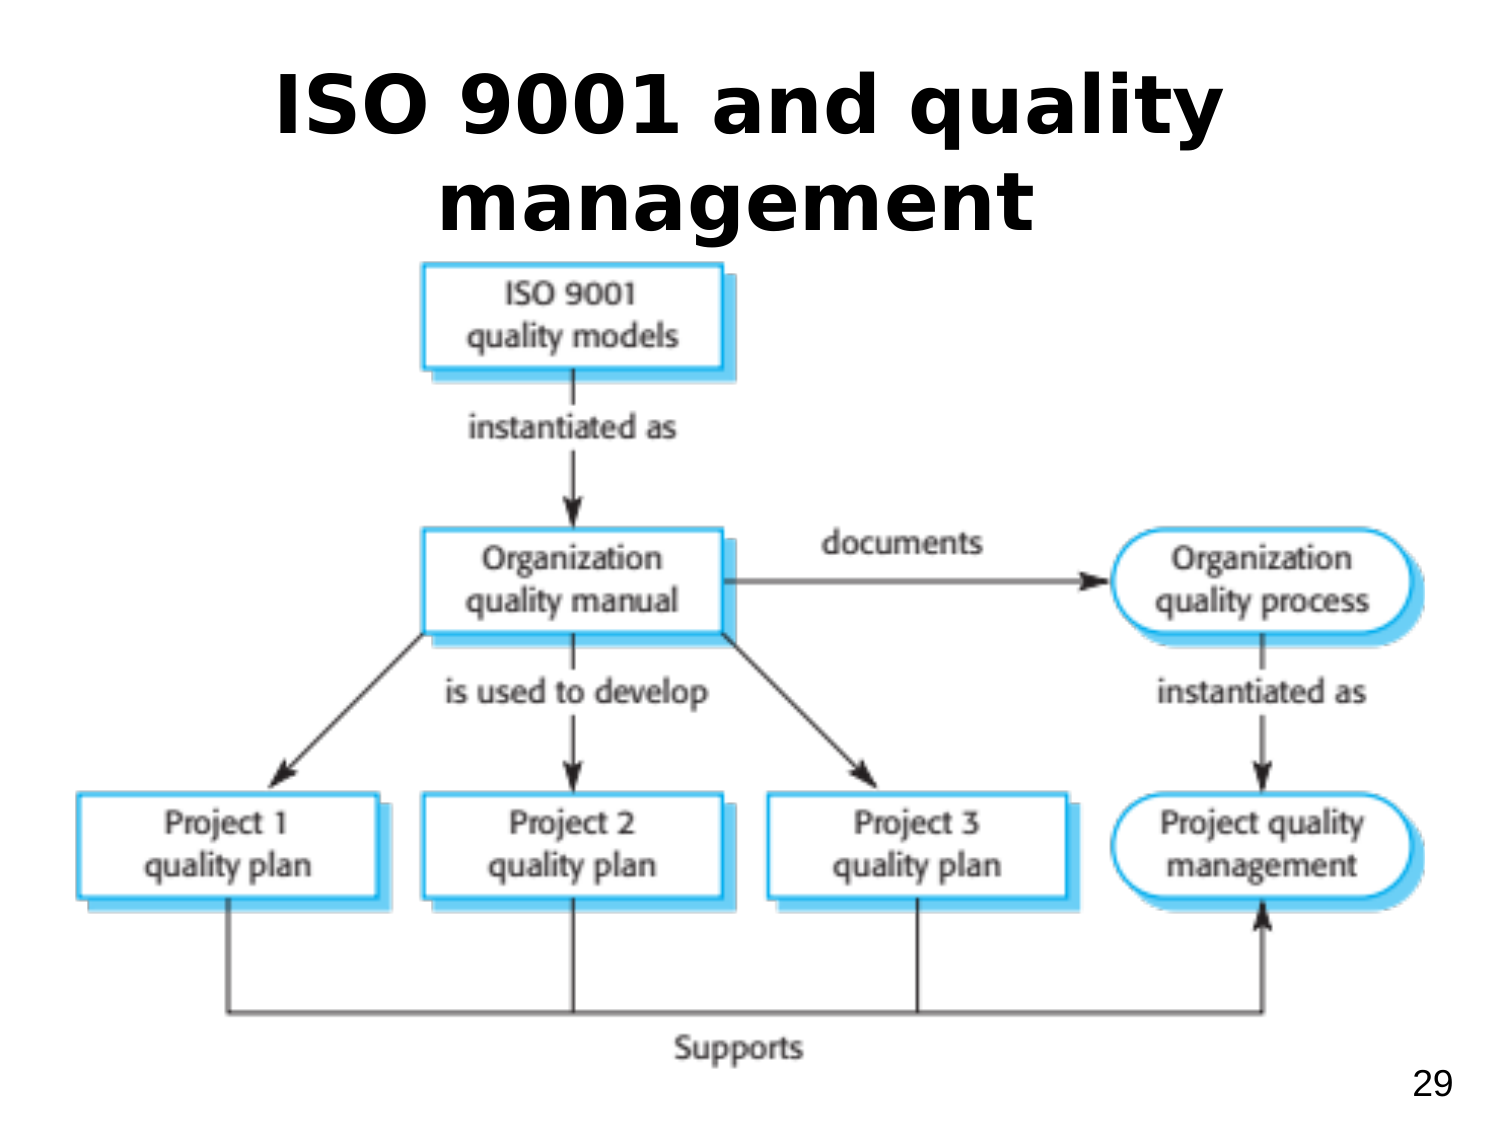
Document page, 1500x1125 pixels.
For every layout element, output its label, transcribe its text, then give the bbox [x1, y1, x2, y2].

picture [74, 260, 1425, 1069]
title ISO 9001 and quality management [75, 44, 1425, 177]
